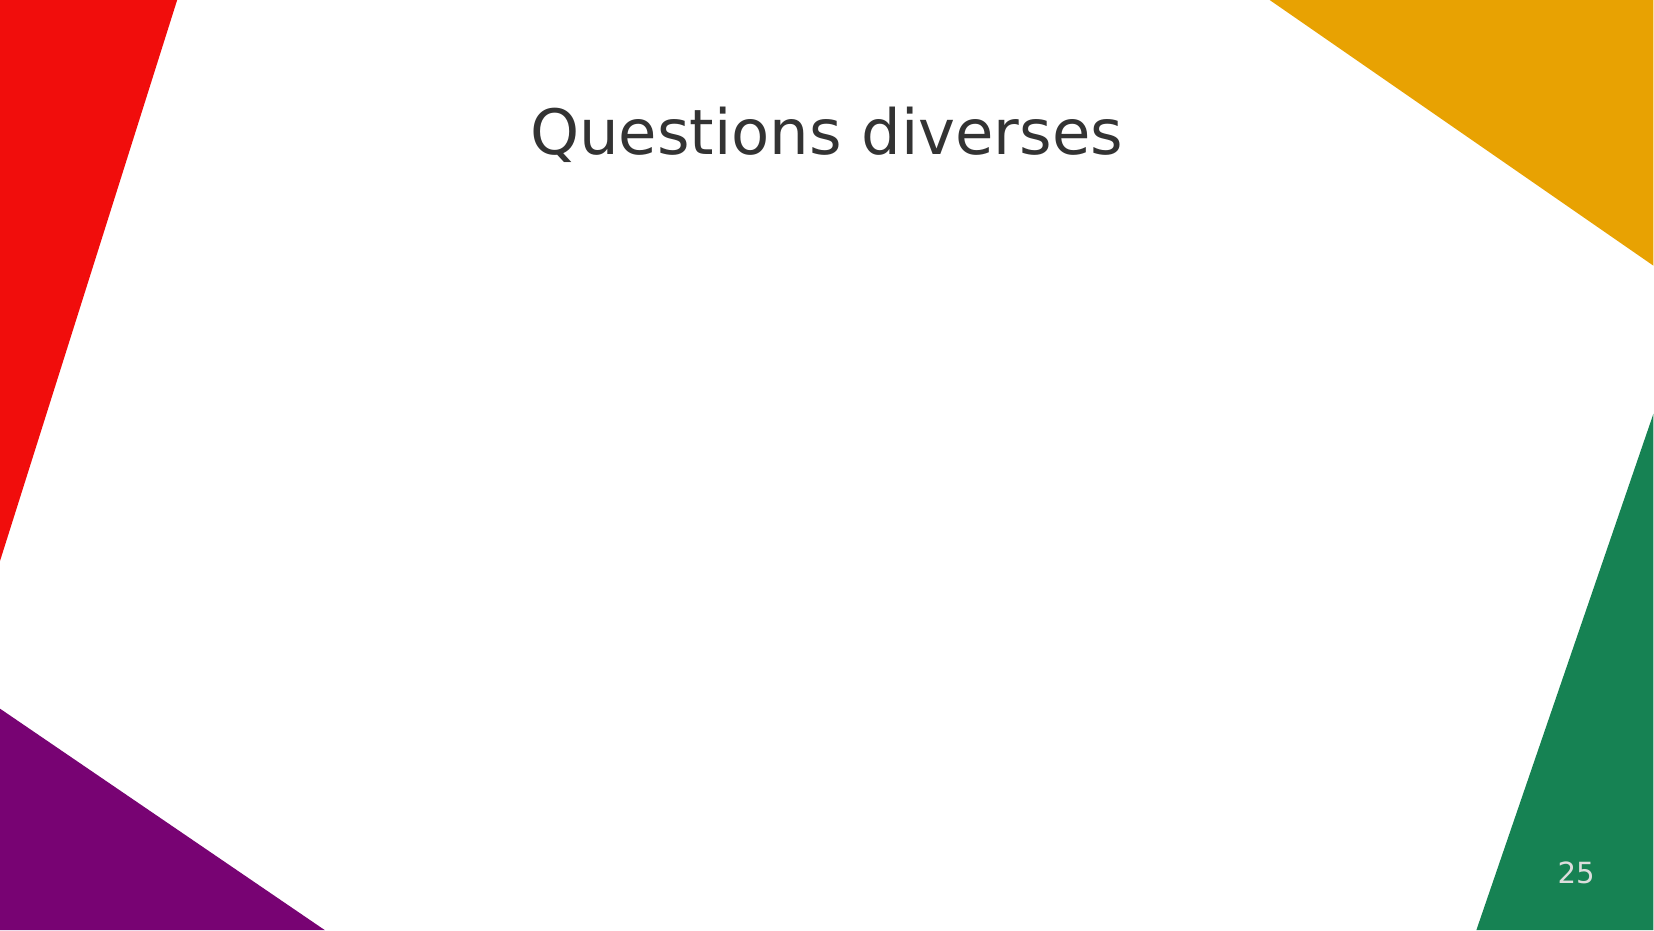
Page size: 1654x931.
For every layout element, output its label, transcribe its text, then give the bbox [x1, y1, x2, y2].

title Questions diverses [118, 59, 1536, 207]
